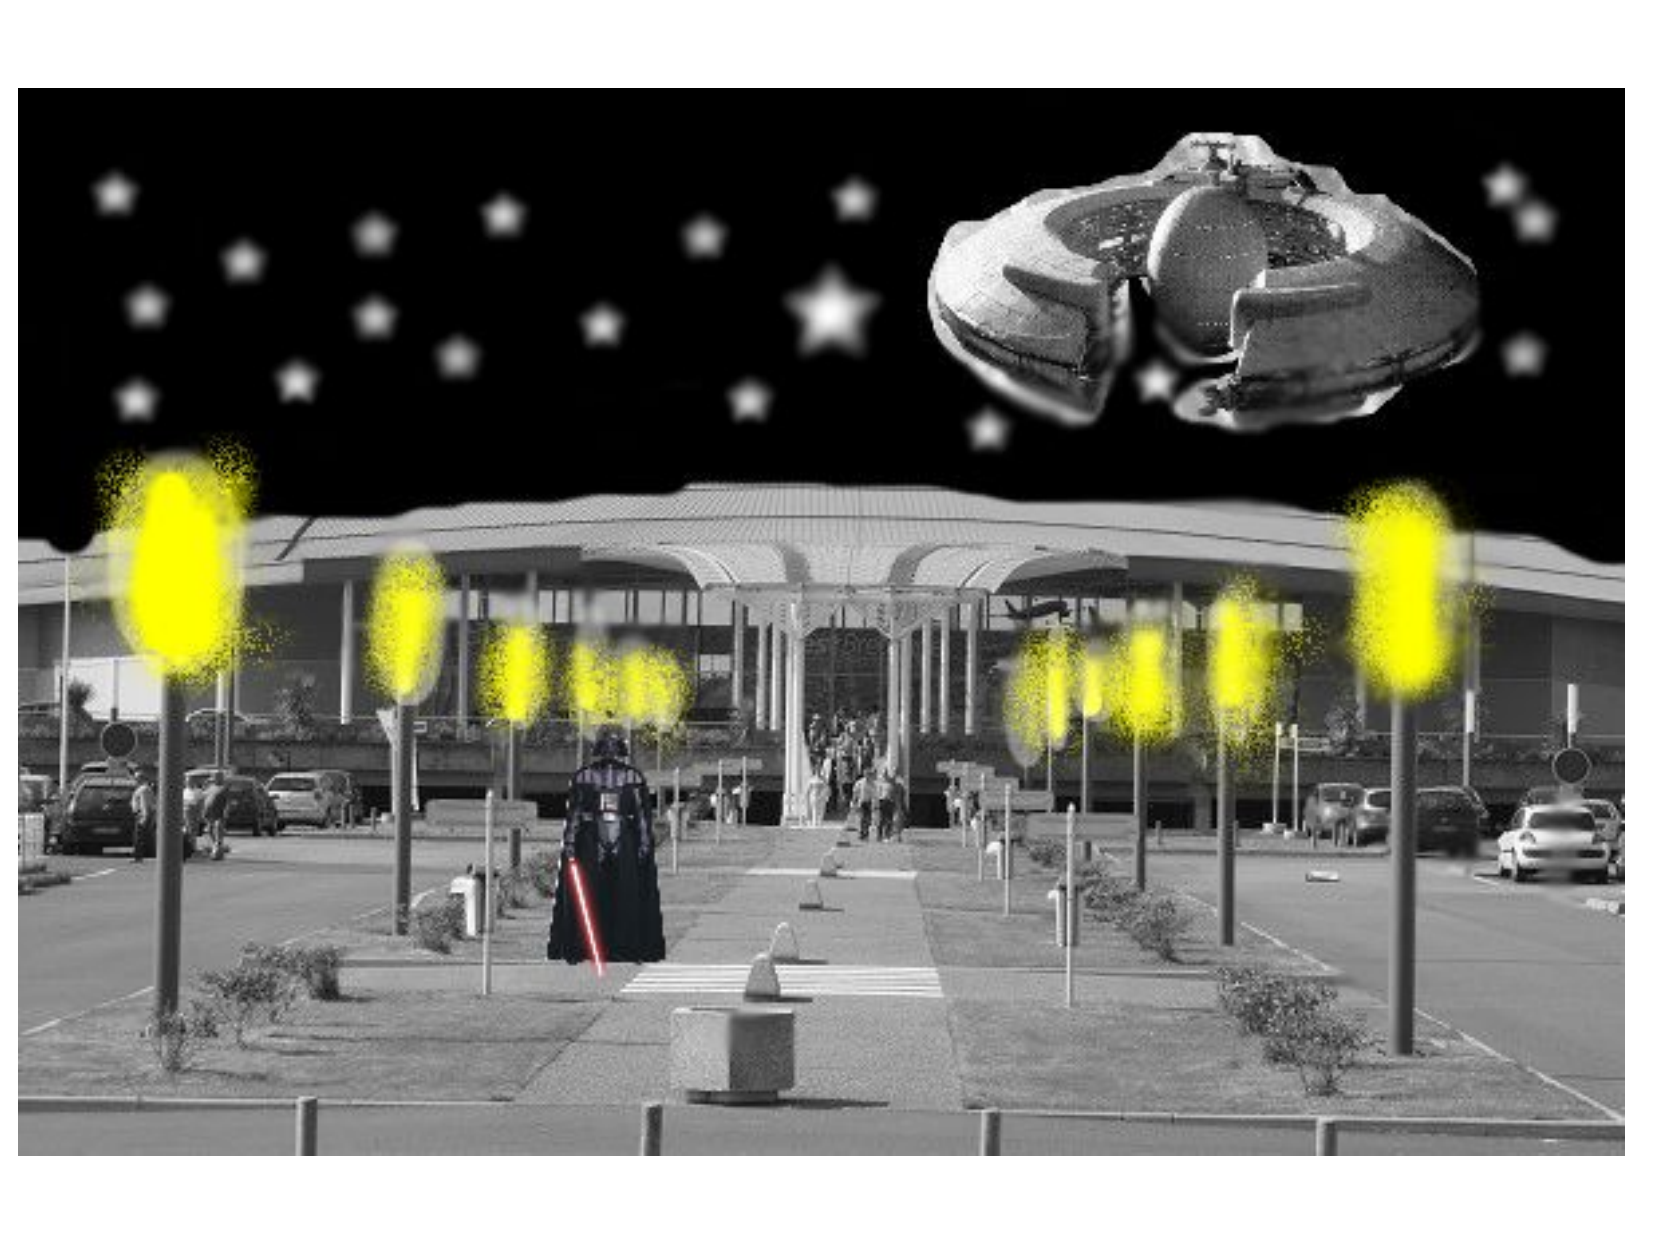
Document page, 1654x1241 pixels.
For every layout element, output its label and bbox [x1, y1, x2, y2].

picture [18, 88, 1625, 1157]
